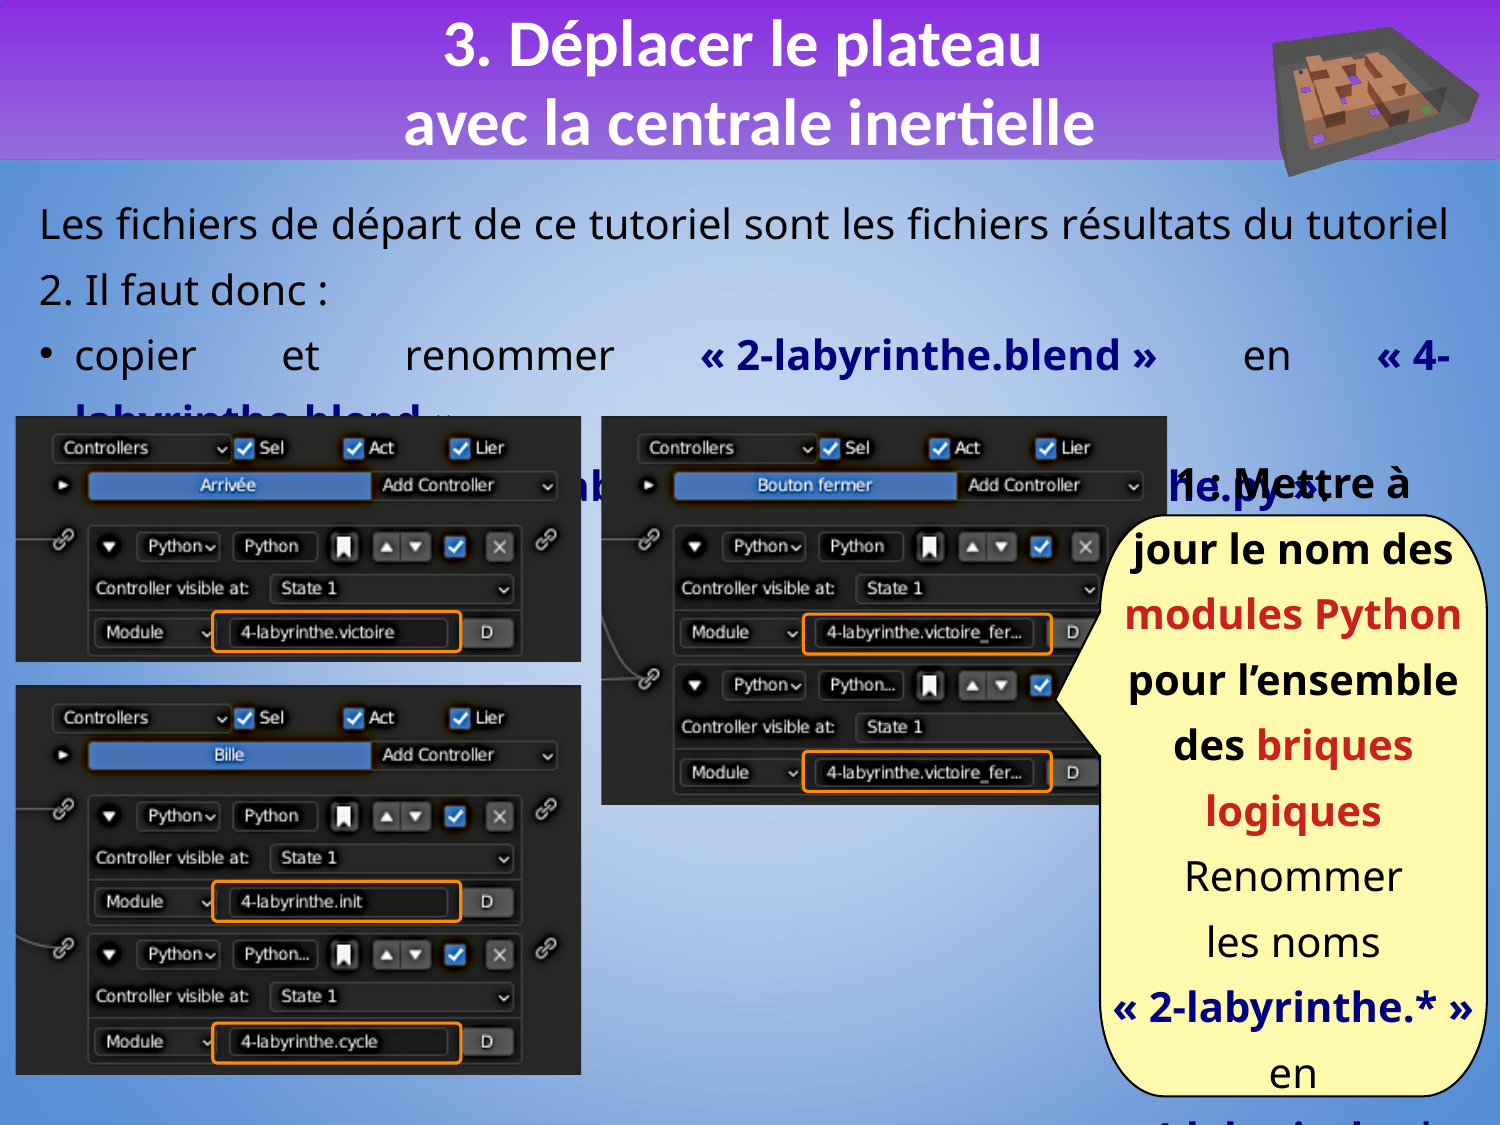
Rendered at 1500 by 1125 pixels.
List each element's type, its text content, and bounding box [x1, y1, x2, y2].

picture [0, 27, 1500, 1125]
text_box 3. Déplacer le plateau avec la centrale inertielle [0, 0, 1500, 159]
text_box 1 : Mettre à jour le nom des modules Python pour l’ensemble des briques logiques Renommer les noms « 2-labyrinthe.* » en « 4-labyrinthe.* » [1055, 515, 1487, 1097]
text_box Les fichiers de départ de ce tutoriel sont les fichiers résultats du tutoriel 2. Il faut donc : copier et renommer « 2-labyrinthe.blend » en « 4-labyrinthe.blend », copier et renommer « 2-labyrinthe.py» en « 4-labyrinthe.py ». [24, 179, 1466, 386]
